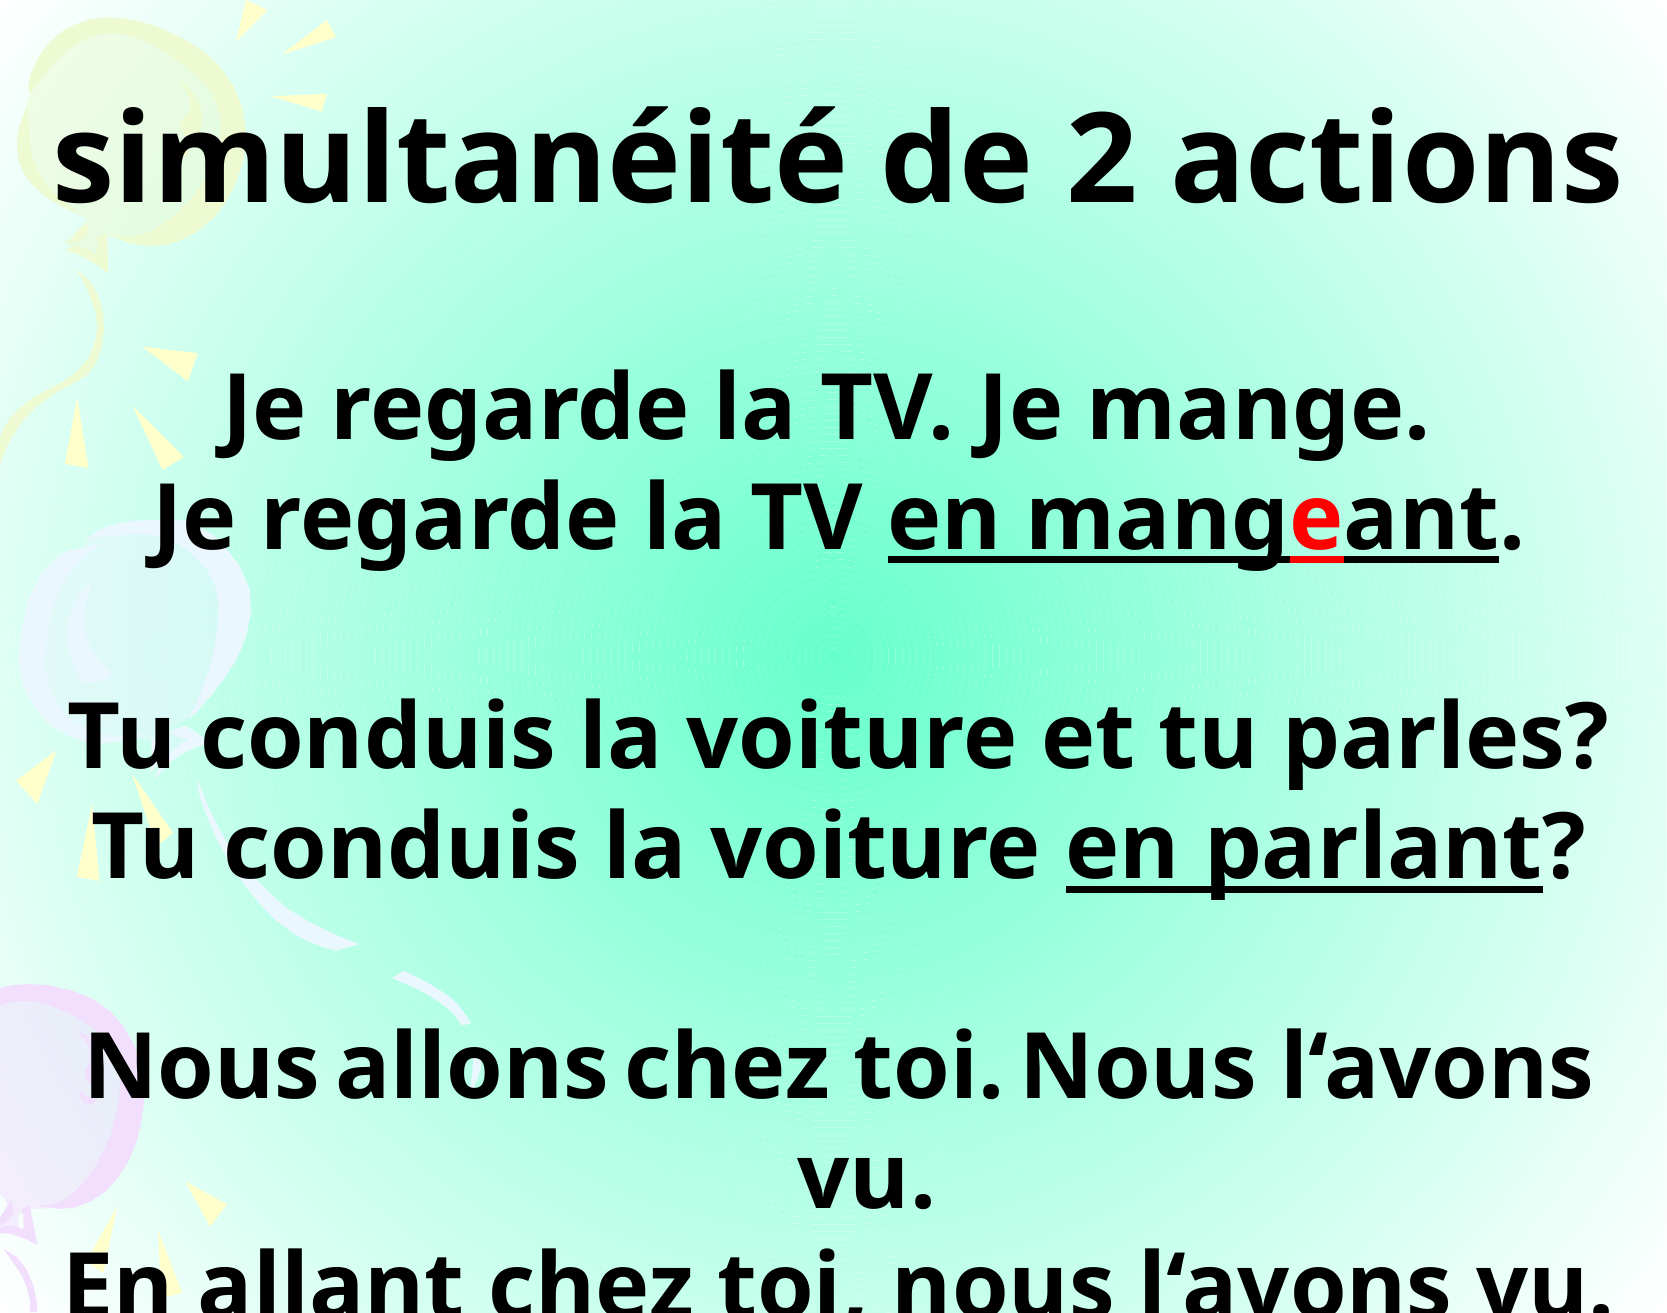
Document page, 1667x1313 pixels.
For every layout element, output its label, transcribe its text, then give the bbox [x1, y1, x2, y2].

text_box simultanéité de 2 actions Je regarde la TV. Je mange. Je regarde la TV en mangeant. Tu conduis la voiture et tu parles? Tu conduis la voiture en parlant? Nous allons chez toi. Nous l‘avons vu. En allant chez toi, nous l‘avons vu. [0, 70, 1667, 1235]
